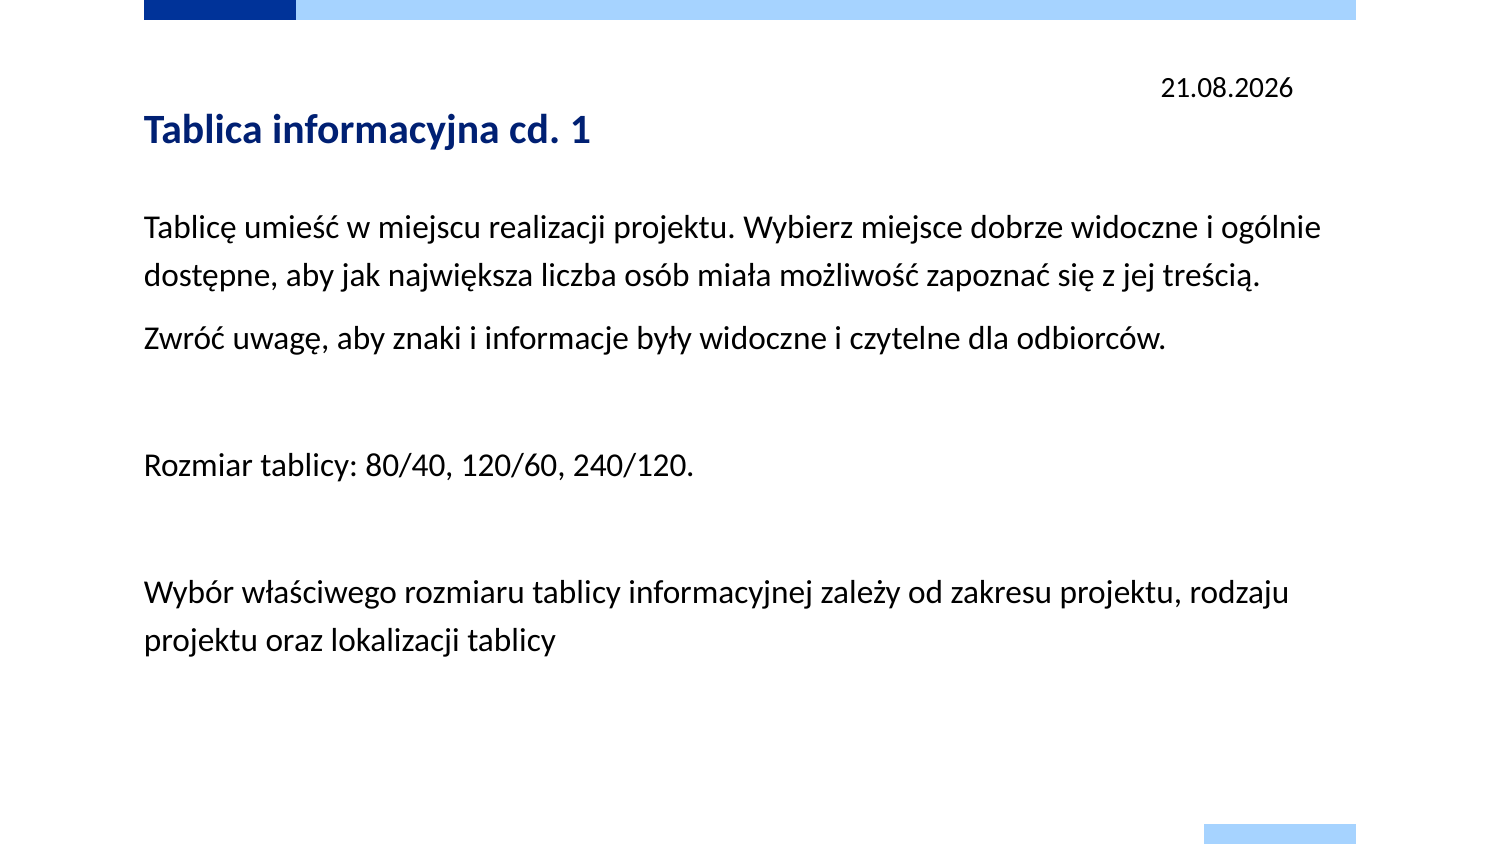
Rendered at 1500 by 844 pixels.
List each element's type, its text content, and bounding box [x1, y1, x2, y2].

text_box 02.07.2024 [1145, 60, 1347, 102]
list Tablicę umieść w miejscu realizacji projektu. Wybierz miejsce dobrze widoczne i ogólnie dostępne, aby jak największa liczba osób miała możliwość zapoznać się z jej treścią. Zwróć uwagę, aby znaki i informacje były widoczne i czytelne dla odbiorców. Rozmiar tablicy: 80/40, 120/60, 240/120. Wybór właściwego rozmiaru tablicy informacyjnej zależy od zakresu projektu, rodzaju projektu oraz lokalizacji tablicy [143, 196, 1357, 803]
title Tablica informacyjna cd. 1 [143, 100, 1357, 196]
